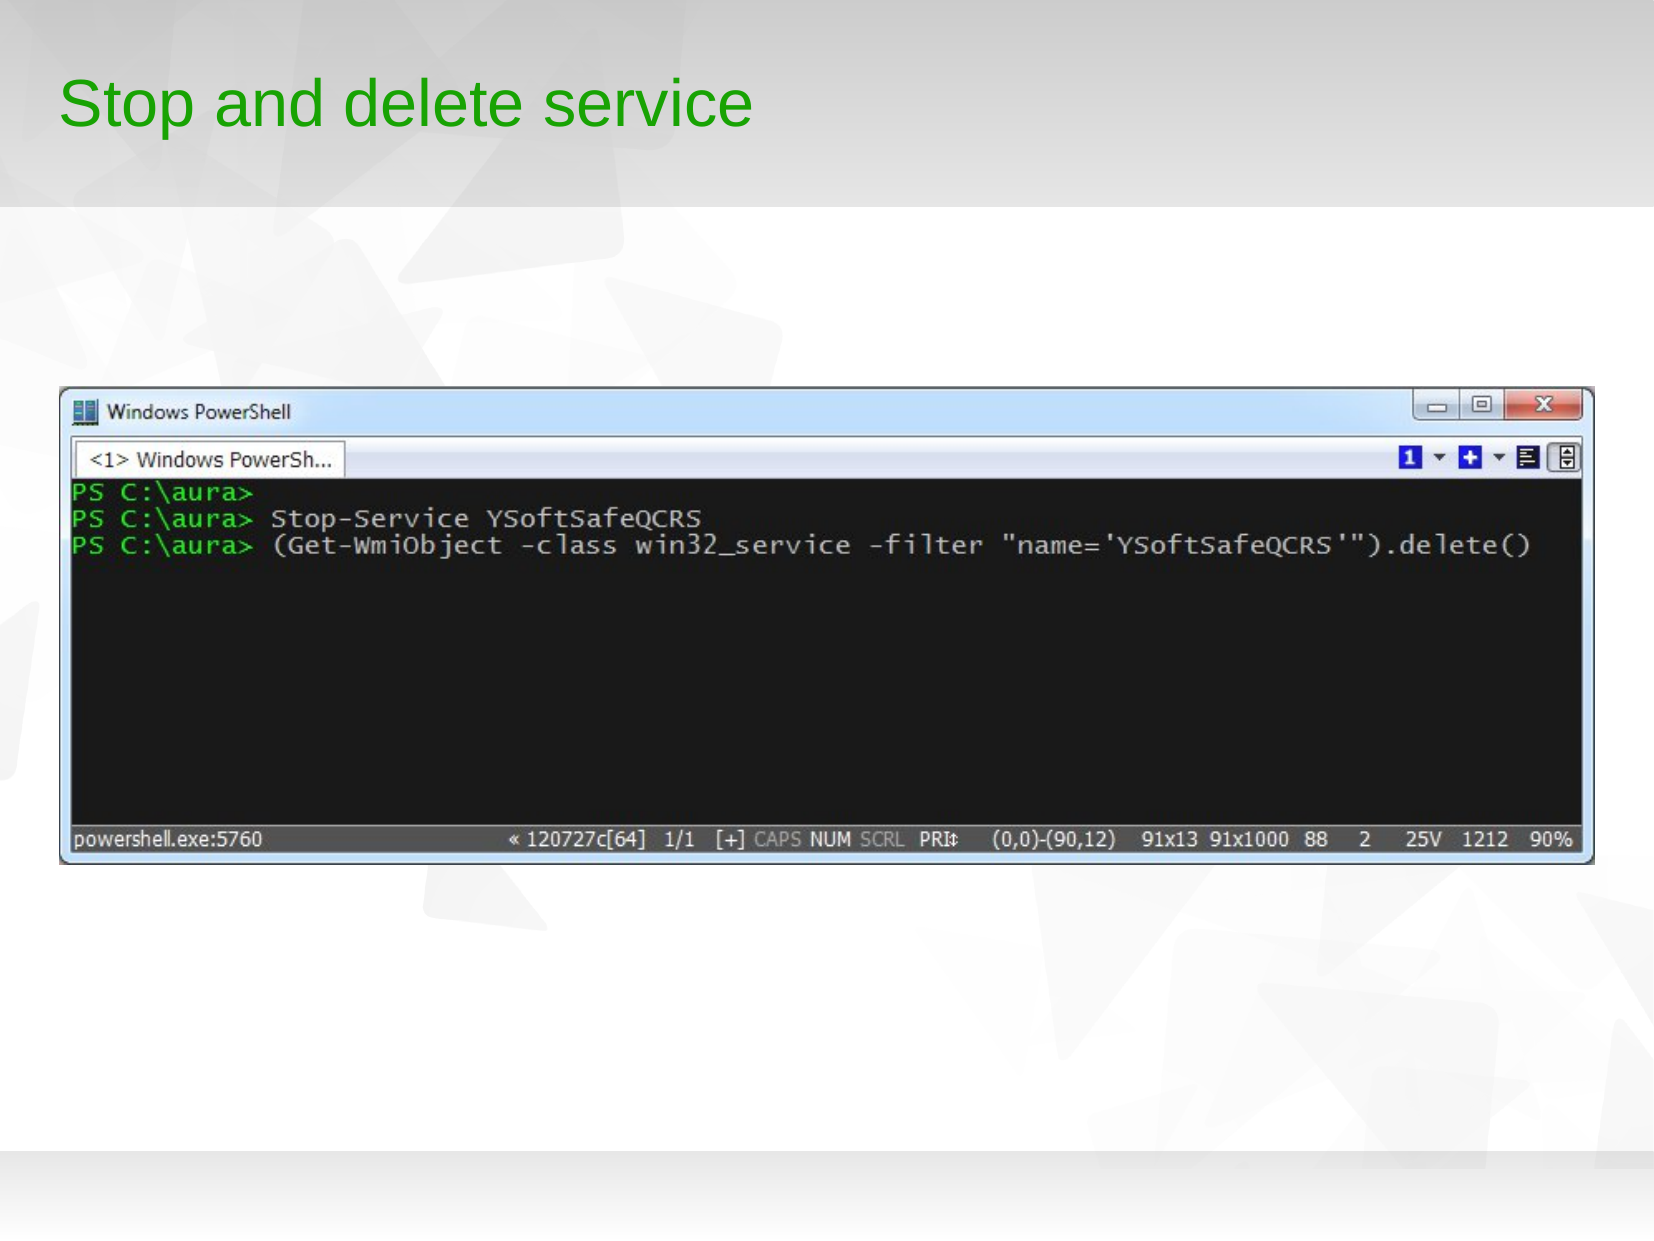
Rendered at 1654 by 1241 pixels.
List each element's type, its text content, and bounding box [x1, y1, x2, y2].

picture [0, 0, 1654, 1169]
title Stop and delete service [59, 29, 1595, 178]
